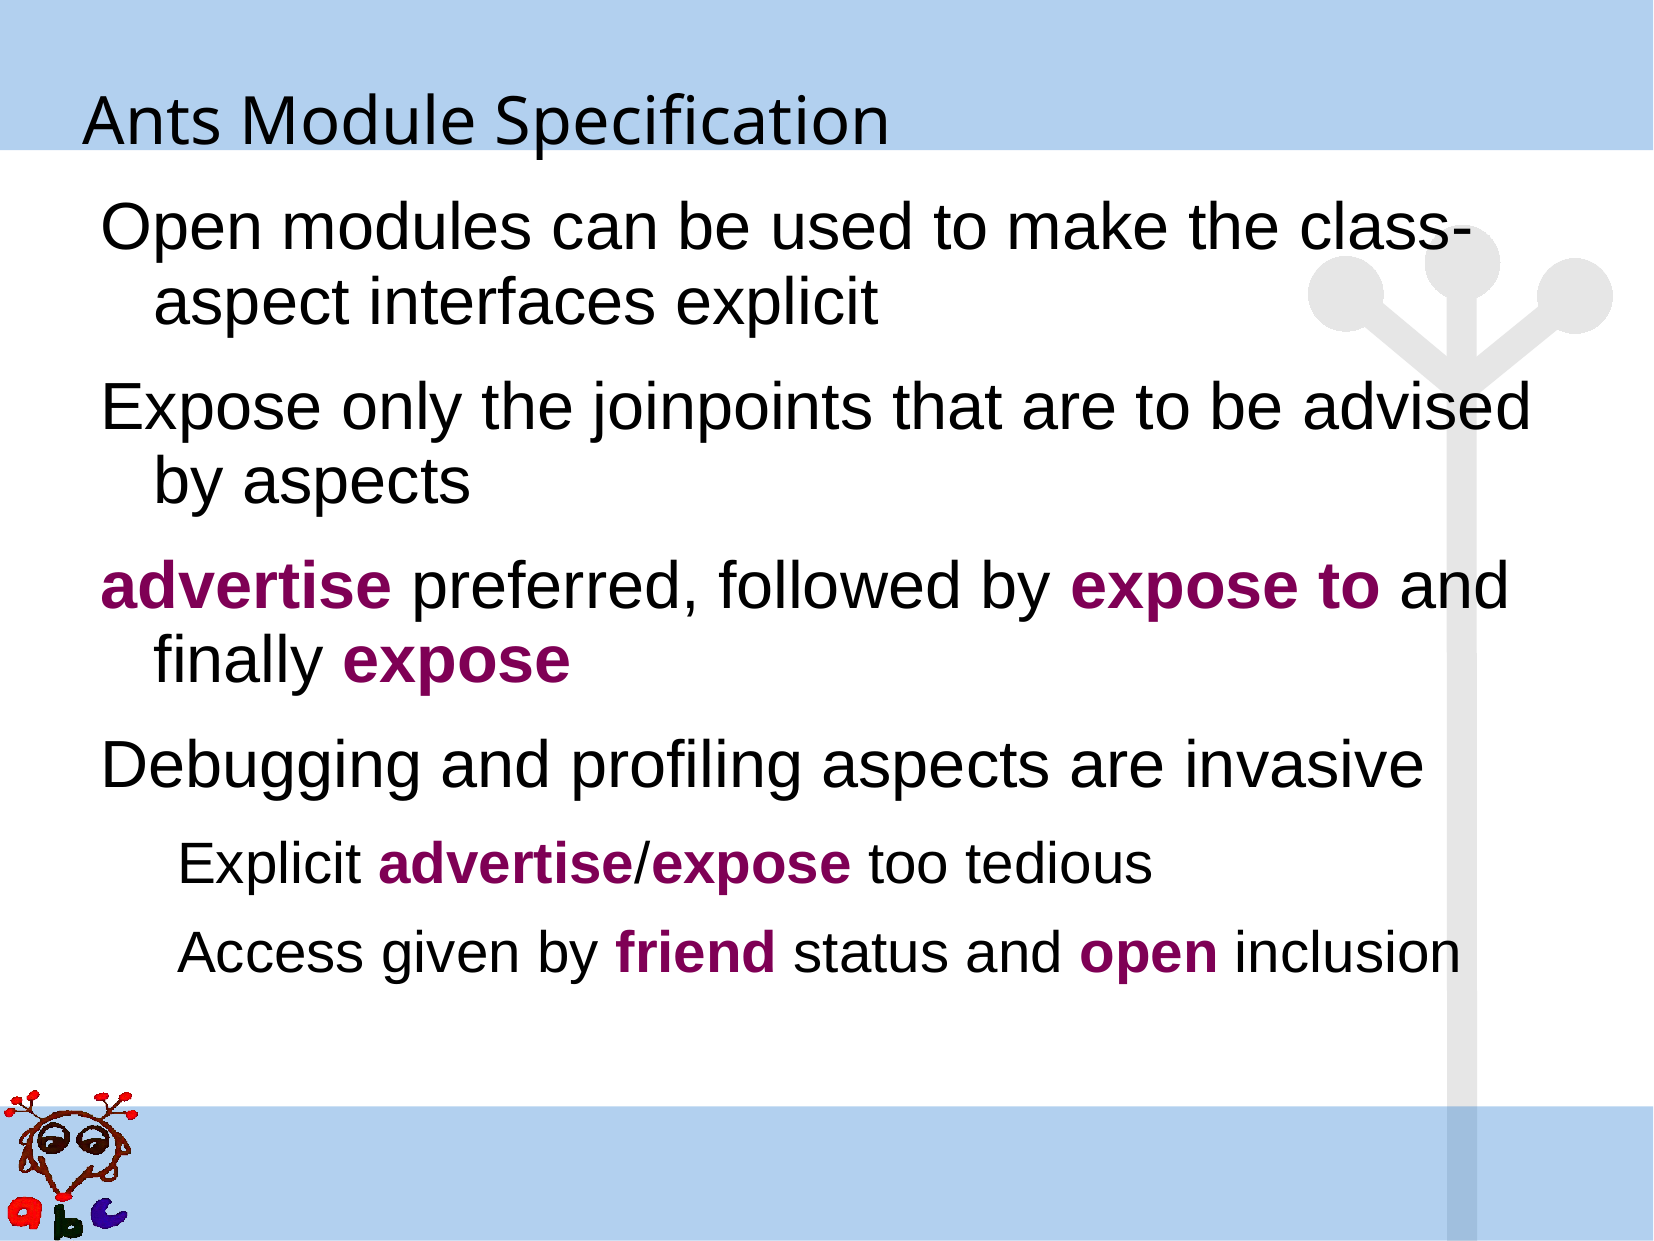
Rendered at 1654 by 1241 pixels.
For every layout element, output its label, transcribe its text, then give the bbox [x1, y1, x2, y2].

list Open modules can be used to make the class-aspect interfaces explicit Expose only the joinpoints that are to be advised by aspects advertise preferred, followed by expose to and finally expose Debugging and profiling aspects are invasive Explicit advertise/expose too tedious Access given by friend status and open inclusion [82, 189, 1571, 1053]
picture [0, 1088, 139, 1241]
title Ants Module Specification [82, 49, 1576, 188]
